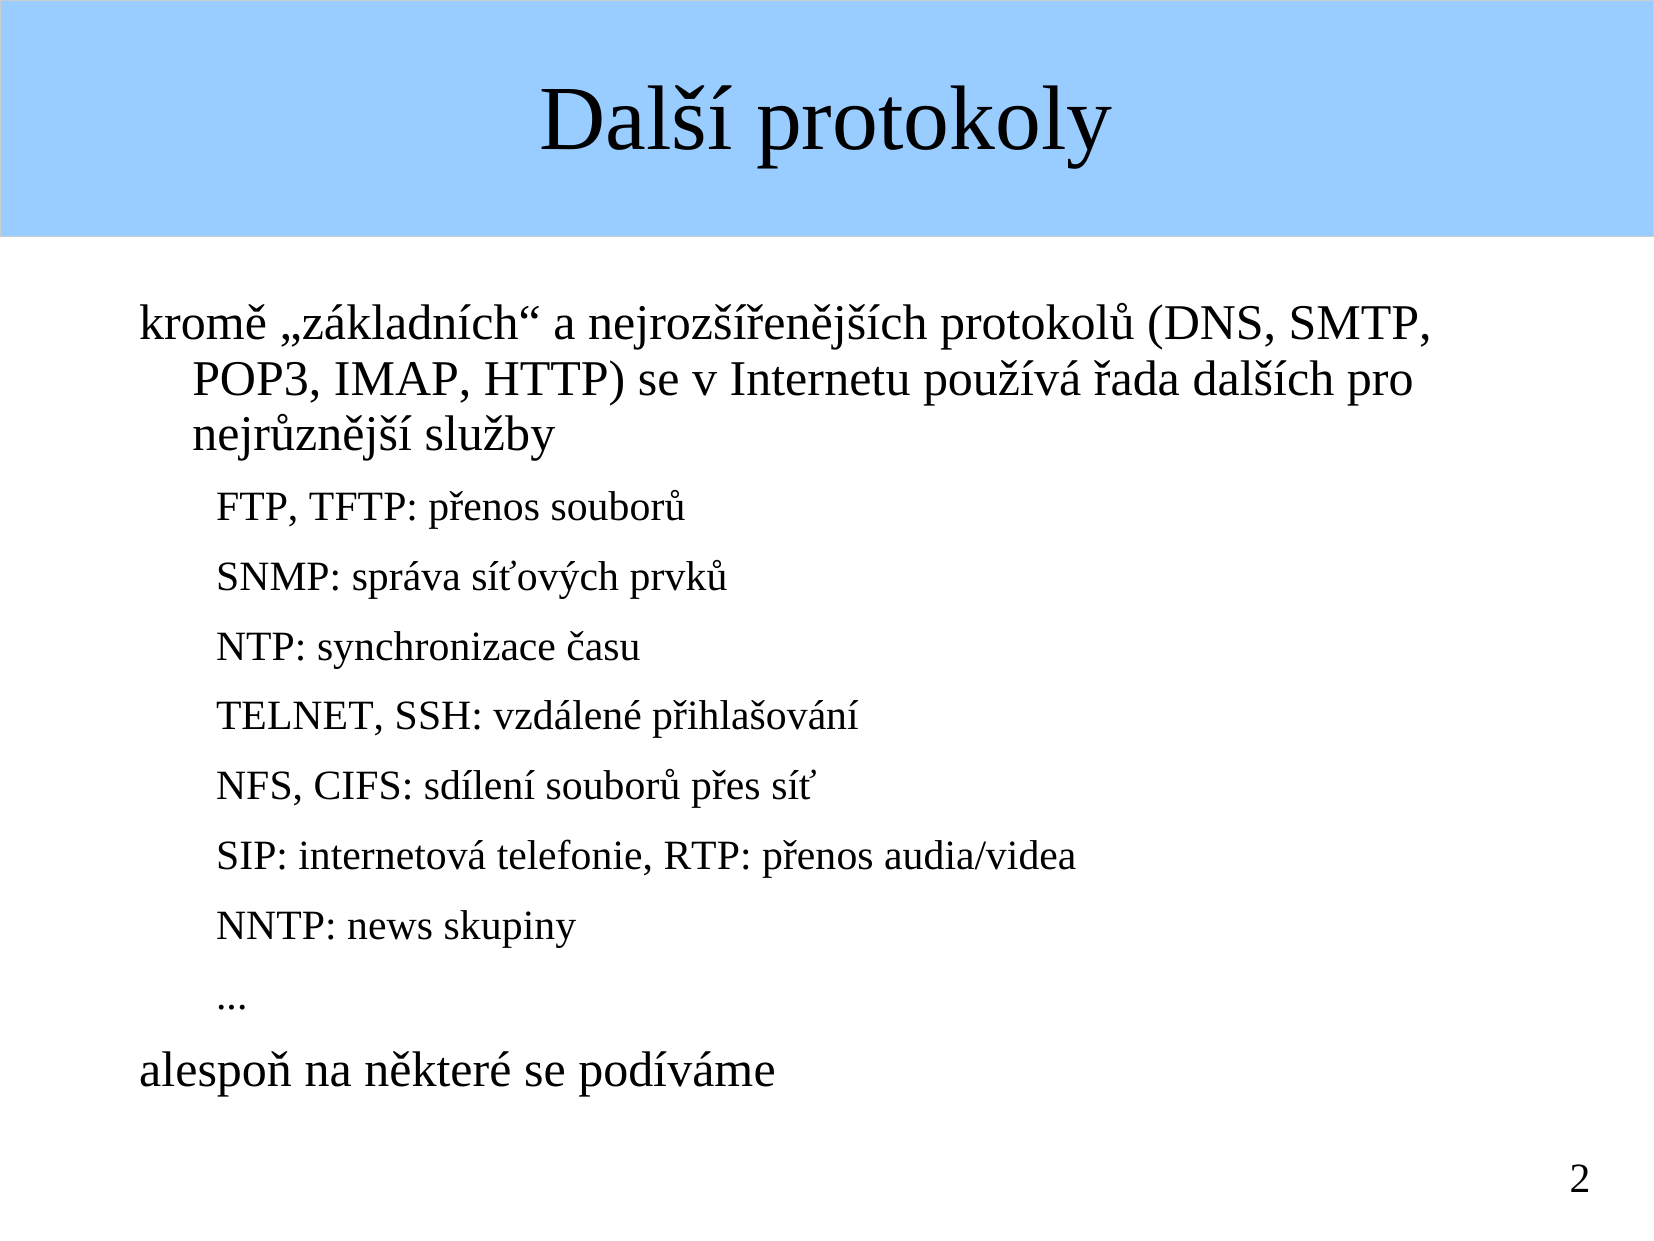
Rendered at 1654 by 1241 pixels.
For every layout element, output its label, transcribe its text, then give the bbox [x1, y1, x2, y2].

list kromě „základních“ a nejrozšířenějších protokolů (DNS, SMTP, POP3, IMAP, HTTP) se v Internetu používá řada dalších pro nejrůznější služby FTP, TFTP: přenos souborů SNMP: správa síťových prvků NTP: synchronizace času TELNET, SSH: vzdálené přihlašování NFS, CIFS: sdílení souborů přes síť SIP: internetová telefonie, RTP: přenos audia/videa NNTP: news skupiny ... alespoň na některé se podíváme [121, 295, 1534, 1127]
title Další protokoly [0, 0, 1654, 237]
